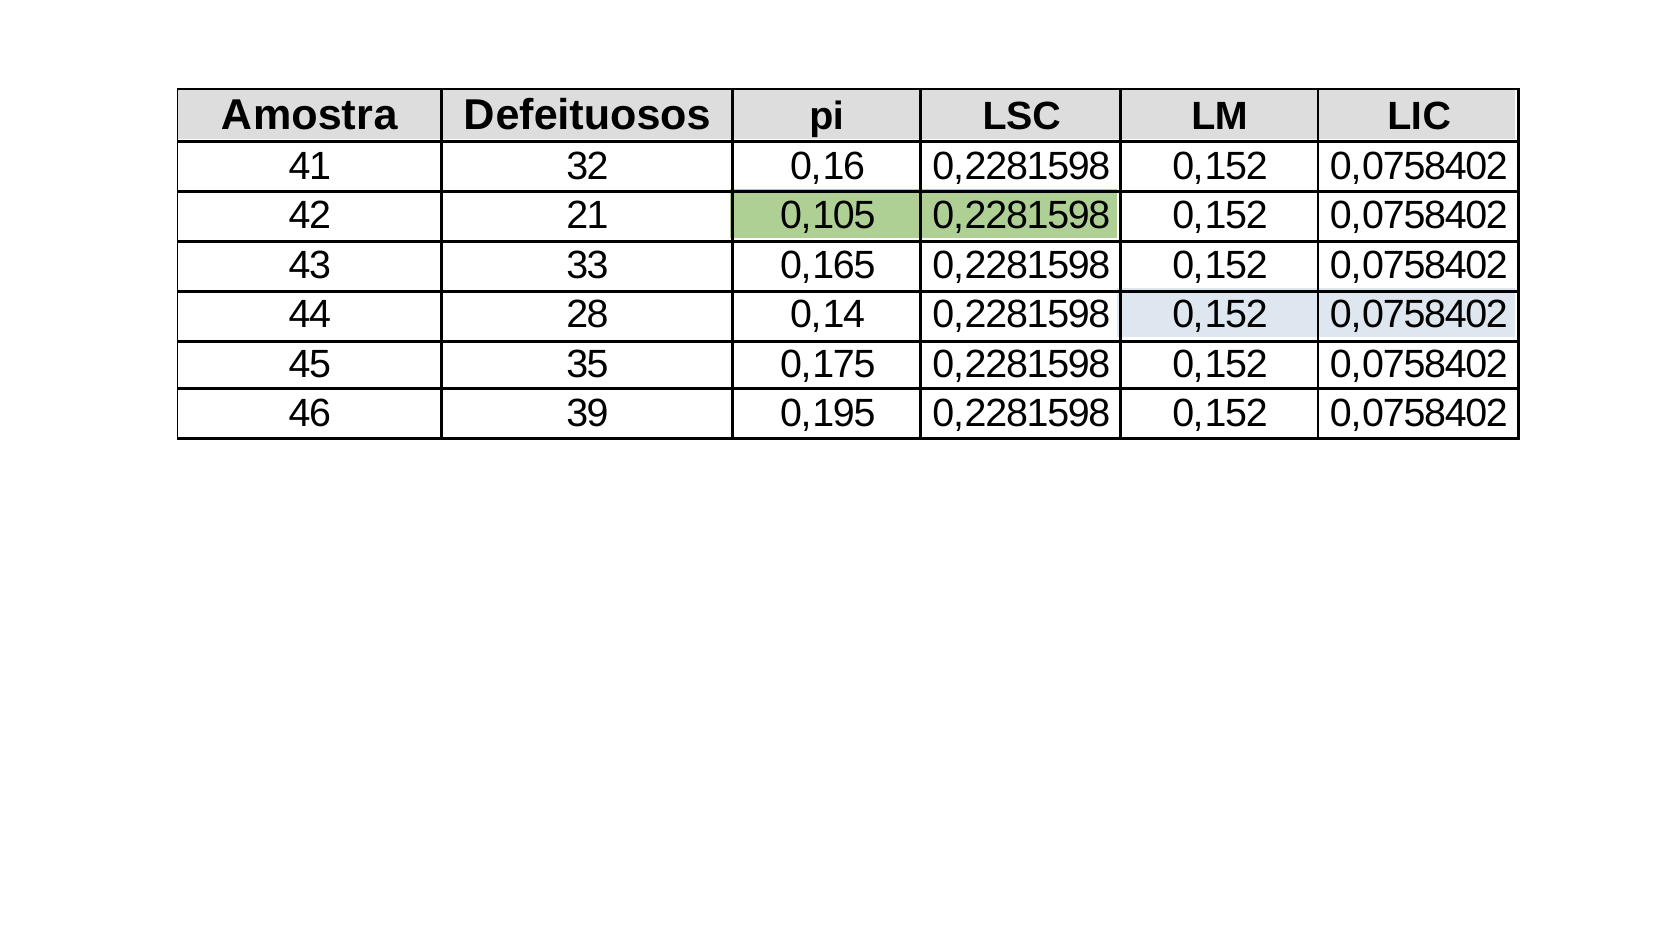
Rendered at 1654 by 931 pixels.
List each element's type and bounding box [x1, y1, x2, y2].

chart [177, 88, 1522, 443]
